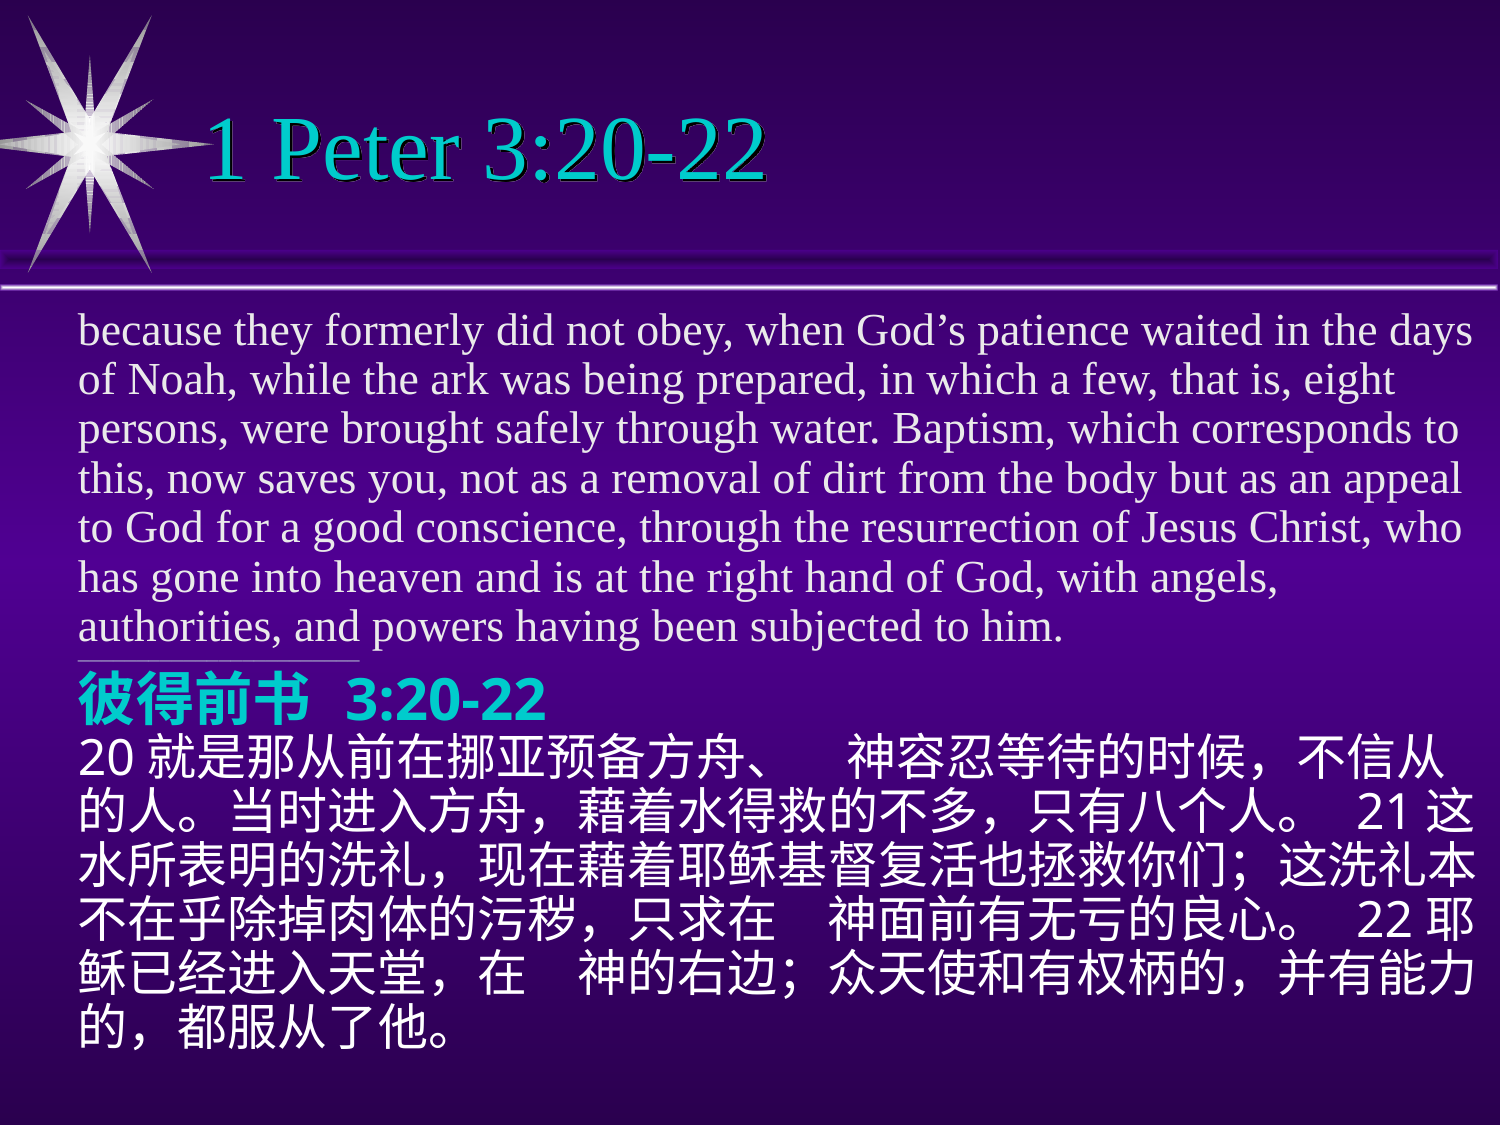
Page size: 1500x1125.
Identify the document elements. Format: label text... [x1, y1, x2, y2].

text_box because they formerly did not obey, when God’s patience waited in the days of Noah, while the ark was being prepared, in which a few, that is, eight persons, were brought safely through water. Baptism, which corresponds to this, now saves you, not as a removal of dirt from the body but as an appeal to God for a good conscience, through the resurrection of Jesus Christ, who has gone into heaven and is at the right hand of God, with angels, authorities, and powers having been subjected to him. ──────────────────────── 彼得前书 3:20-22 20就是那从前在挪亚预备方舟、 神容忍等待的时候，不信从的人。当时进入方舟，藉着水得救的不多，只有八个人。 21这水所表明的洗礼，现在藉着耶稣基督复活也拯救你们；这洗礼本不在乎除掉肉体的污秽，只求在 神面前有无亏的良心。 22耶稣已经进入天堂，在 神的右边；众天使和有权柄的，并有能力的，都服从了他。 [63, 298, 1500, 1125]
title 1 Peter 3:20-22 [187, 56, 1463, 244]
